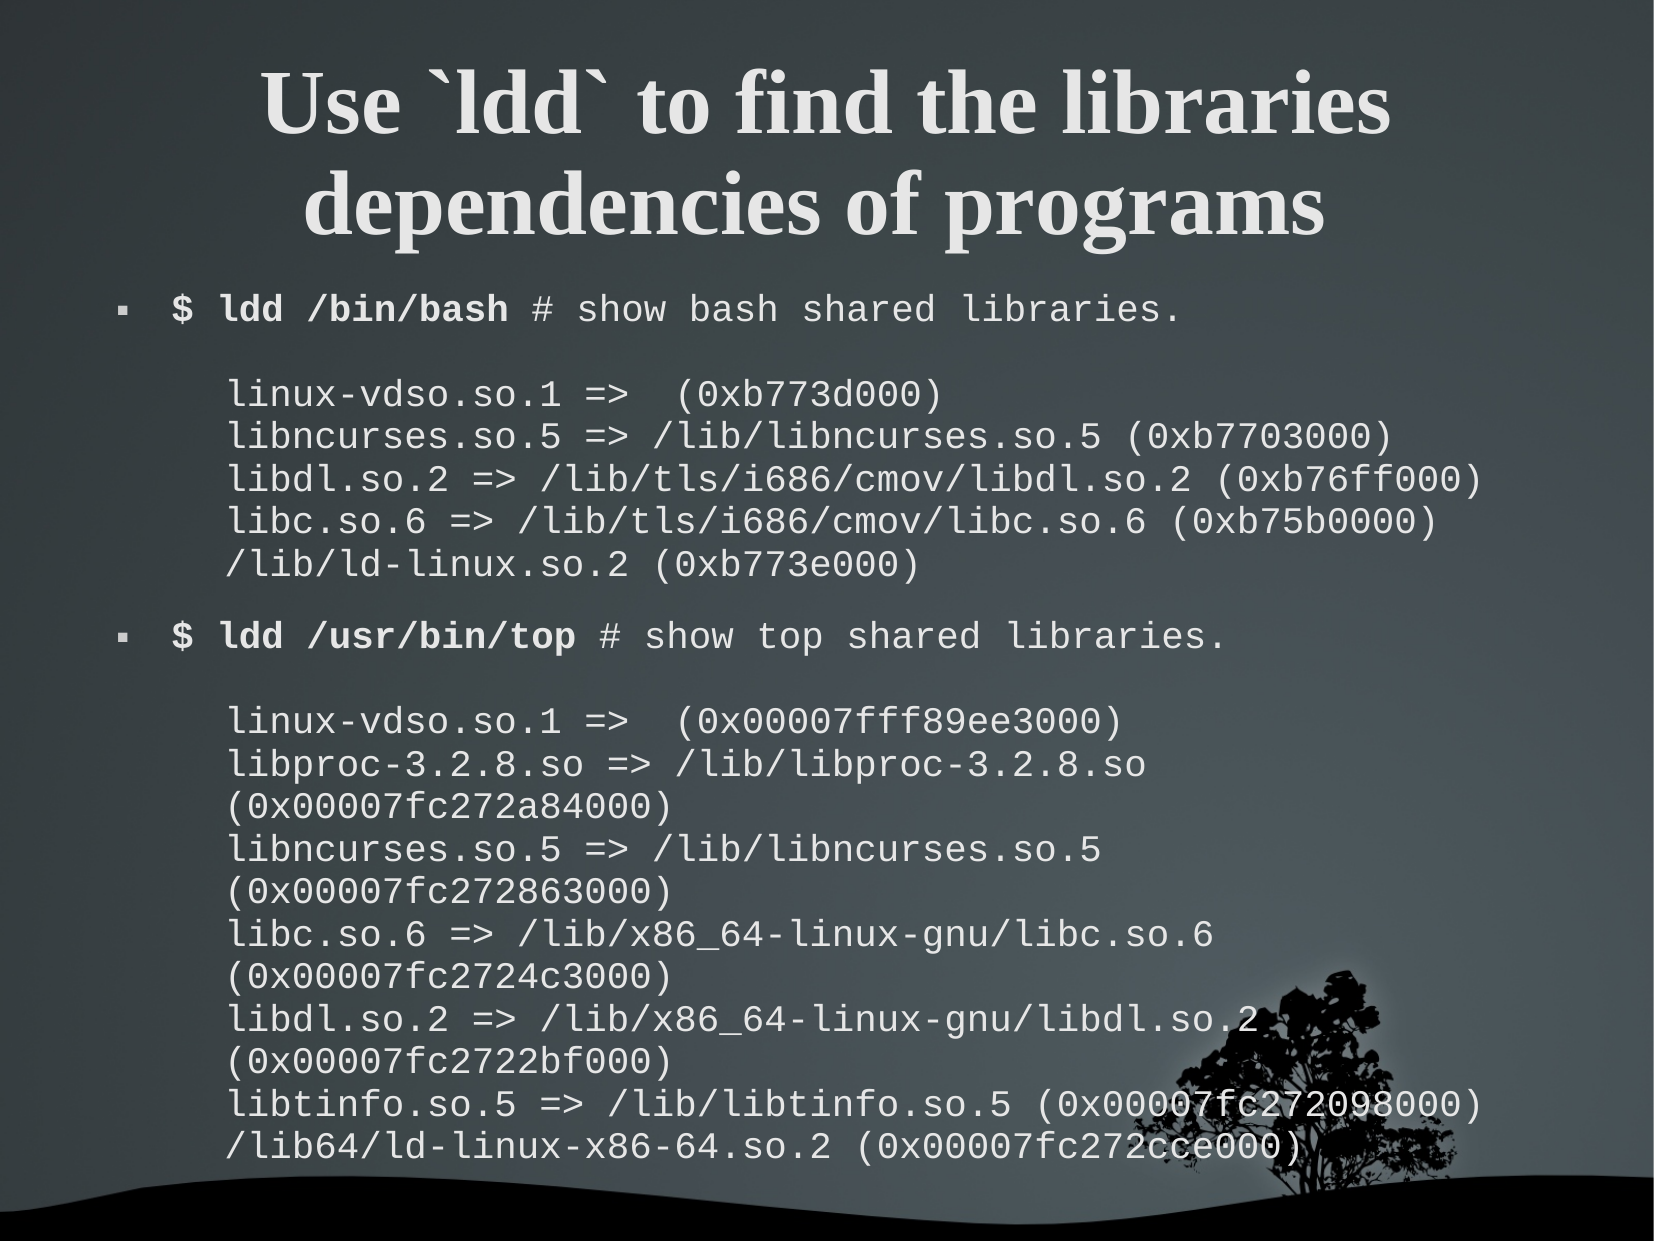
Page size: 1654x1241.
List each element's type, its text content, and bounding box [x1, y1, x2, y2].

list $ ldd /bin/bash # show bash shared libraries. linux-vdso.so.1 => (0xb773d000) libncurses.so.5 => /lib/libncurses.so.5 (0xb7703000) libdl.so.2 => /lib/tls/i686/cmov/libdl.so.2 (0xb76ff000) libc.so.6 => /lib/tls/i686/cmov/libc.so.6 (0xb75b0000) /lib/ld-linux.so.2 (0xb773e000) $ ldd /usr/bin/top # show top shared libraries. linux-vdso.so.1 => (0x00007fff89ee3000) libproc-3.2.8.so => /lib/libproc-3.2.8.so (0x00007fc272a84000) libncurses.so.5 => /lib/libncurses.so.5 (0x00007fc272863000) libc.so.6 => /lib/x86_64-linux-gnu/libc.so.6 (0x00007fc2724c3000) libdl.so.2 => /lib/x86_64-linux-gnu/libdl.so.2 (0x00007fc2722bf000) libtinfo.so.5 => /lib/libtinfo.so.5 (0x00007fc272098000) /lib64/ld-linux-x86-64.so.2 (0x00007fc272cce000) [82, 290, 1571, 1204]
title Use `ldd` to find the libraries dependencies of programs [82, 33, 1571, 273]
picture [0, 0, 1654, 1241]
